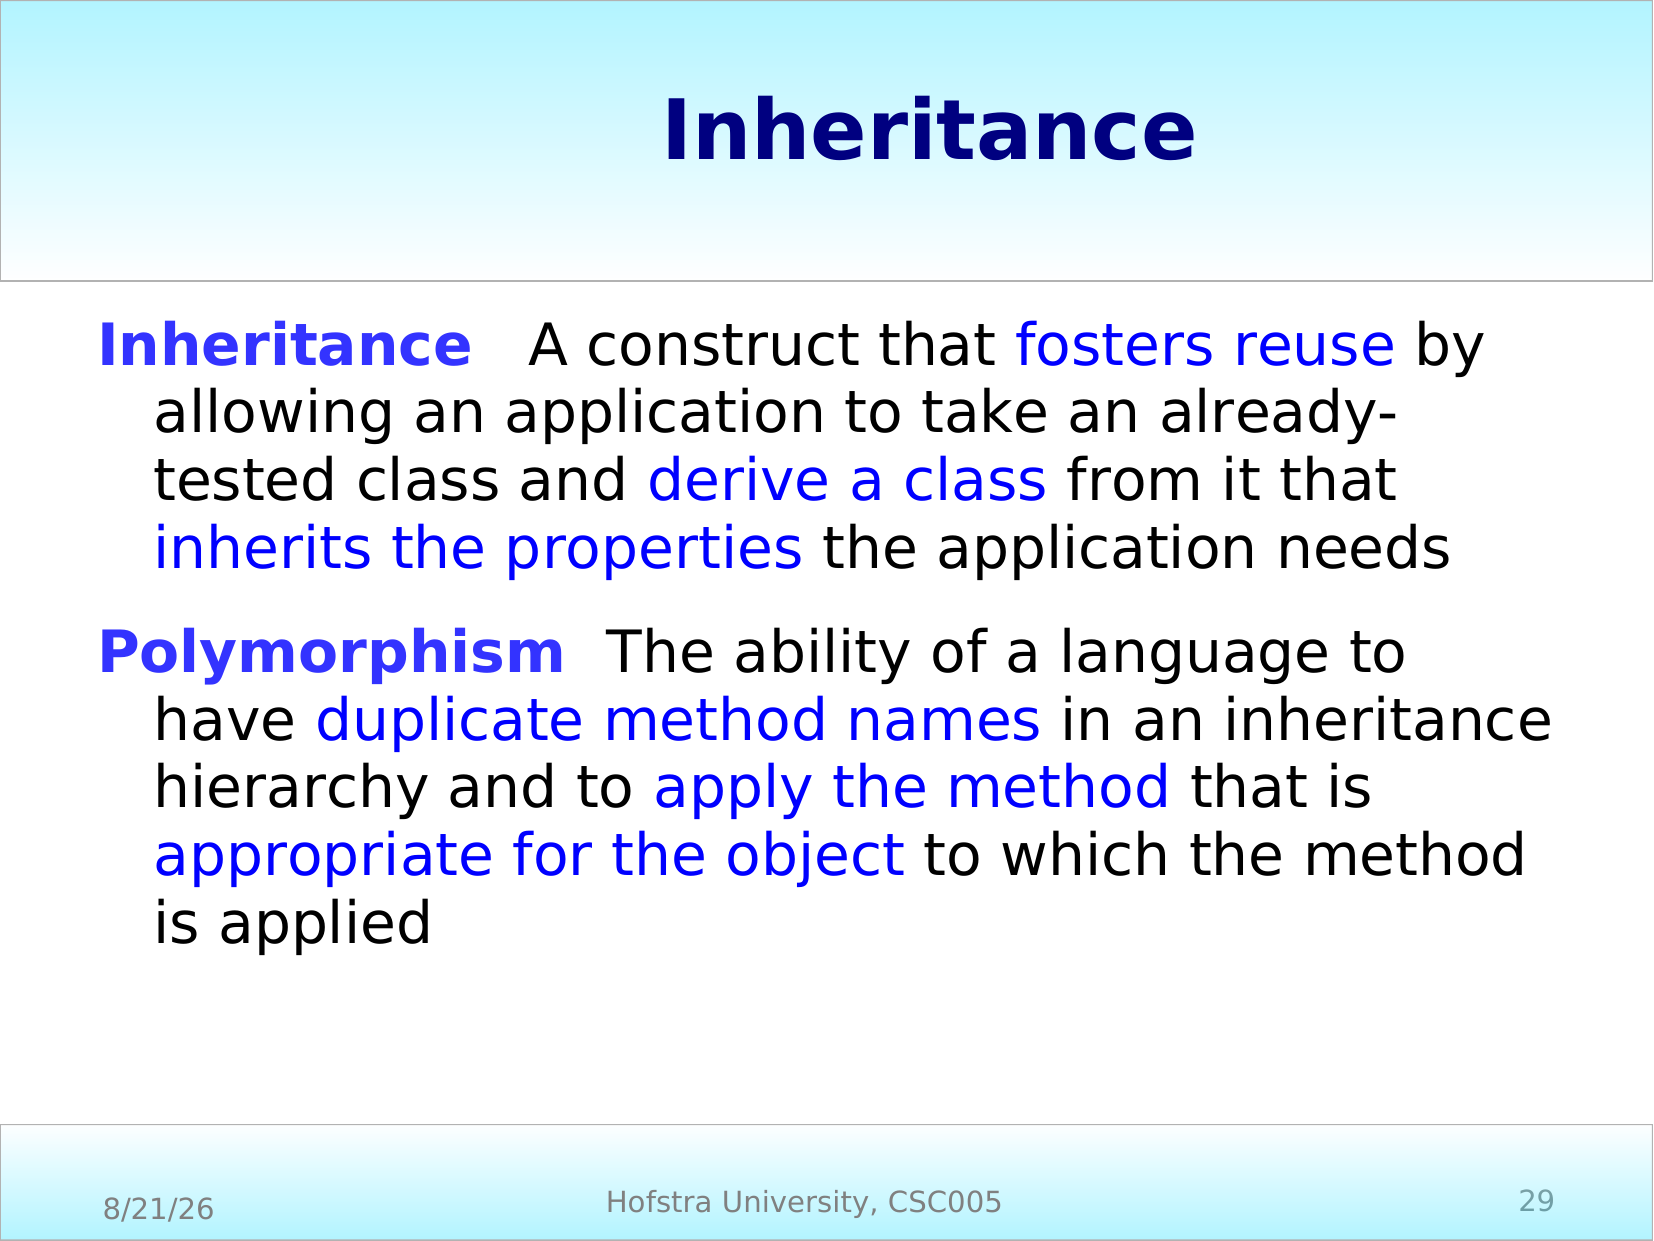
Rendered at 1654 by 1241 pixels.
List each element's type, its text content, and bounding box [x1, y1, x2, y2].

title Inheritance [247, 27, 1612, 235]
list Inheritance A construct that fosters reuse by allowing an application to take an already-tested class and derive a class from it that inherits the properties the application needs Polymorphism The ability of a language to have duplicate method names in an inheritance hierarchy and to apply the method that is appropriate for the object to which the method is applied [82, 303, 1571, 1133]
